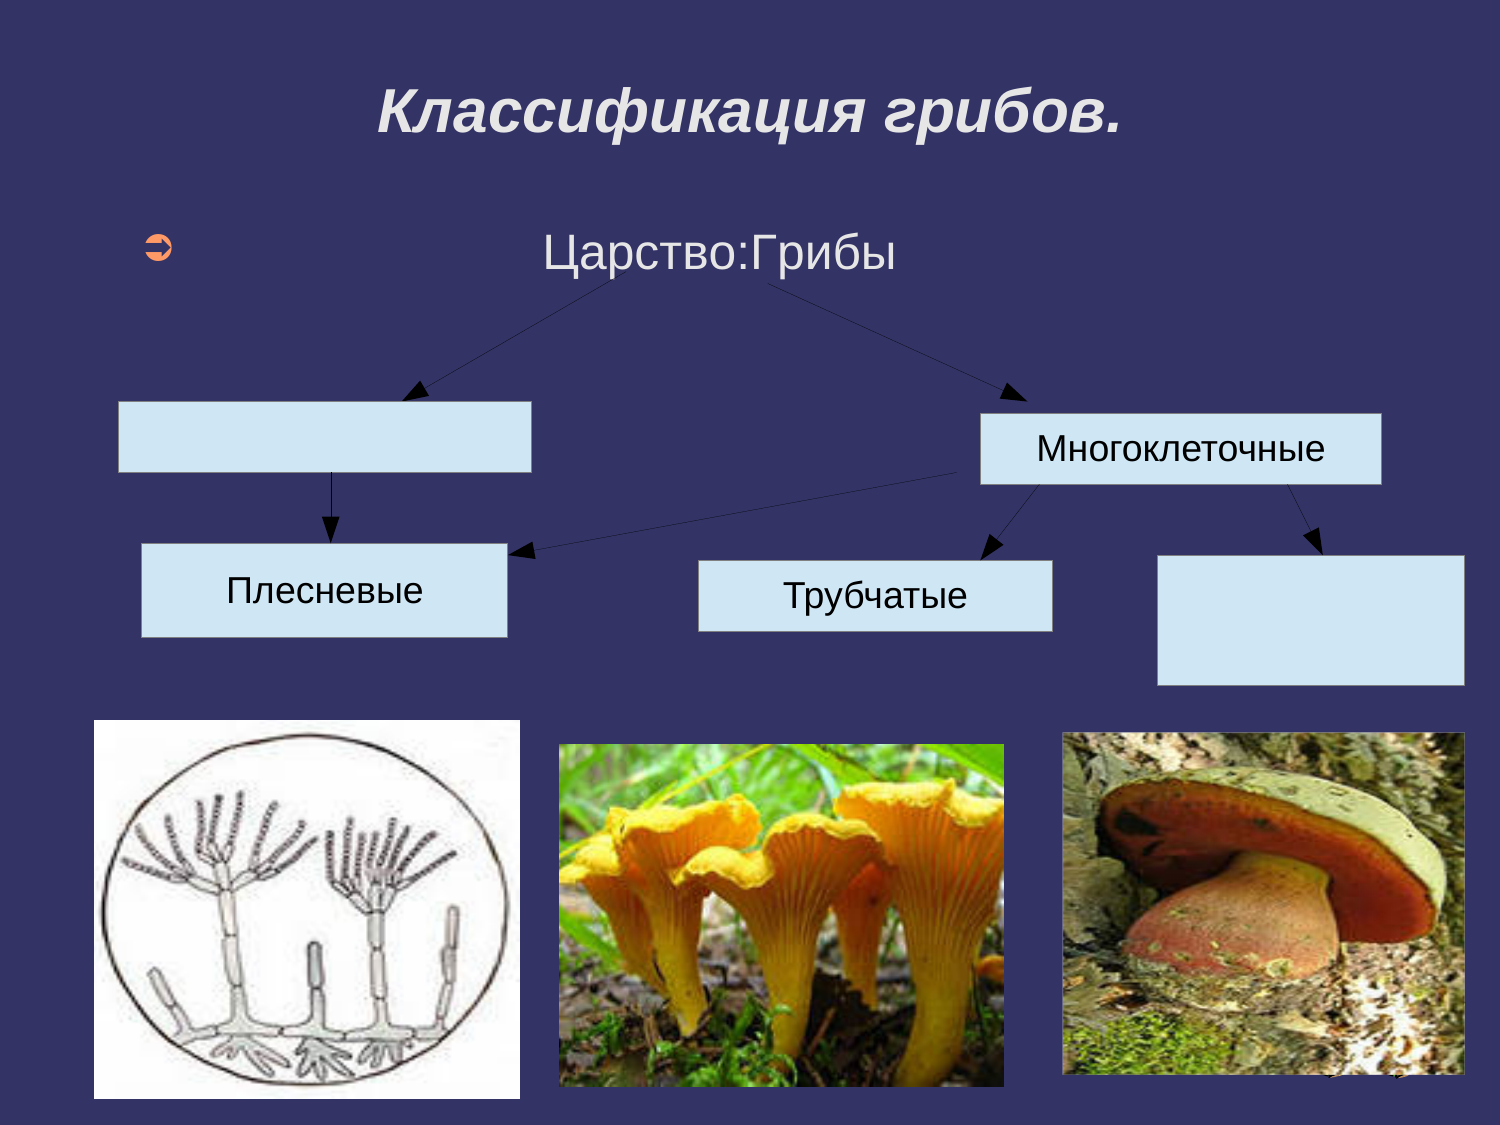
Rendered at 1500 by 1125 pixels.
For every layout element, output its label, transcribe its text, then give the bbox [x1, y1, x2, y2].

text_box Плесневые [141, 543, 508, 638]
picture [94, 720, 520, 1099]
picture [1062, 732, 1465, 1075]
text_box [1157, 555, 1465, 686]
text_box Многоклеточные [980, 413, 1382, 485]
text_box [118, 401, 532, 473]
list Царство:Грибы [129, 224, 1489, 934]
title Классификация грибов. [110, 17, 1392, 206]
picture [559, 744, 1004, 1087]
text_box Трубчатые [698, 560, 1053, 632]
